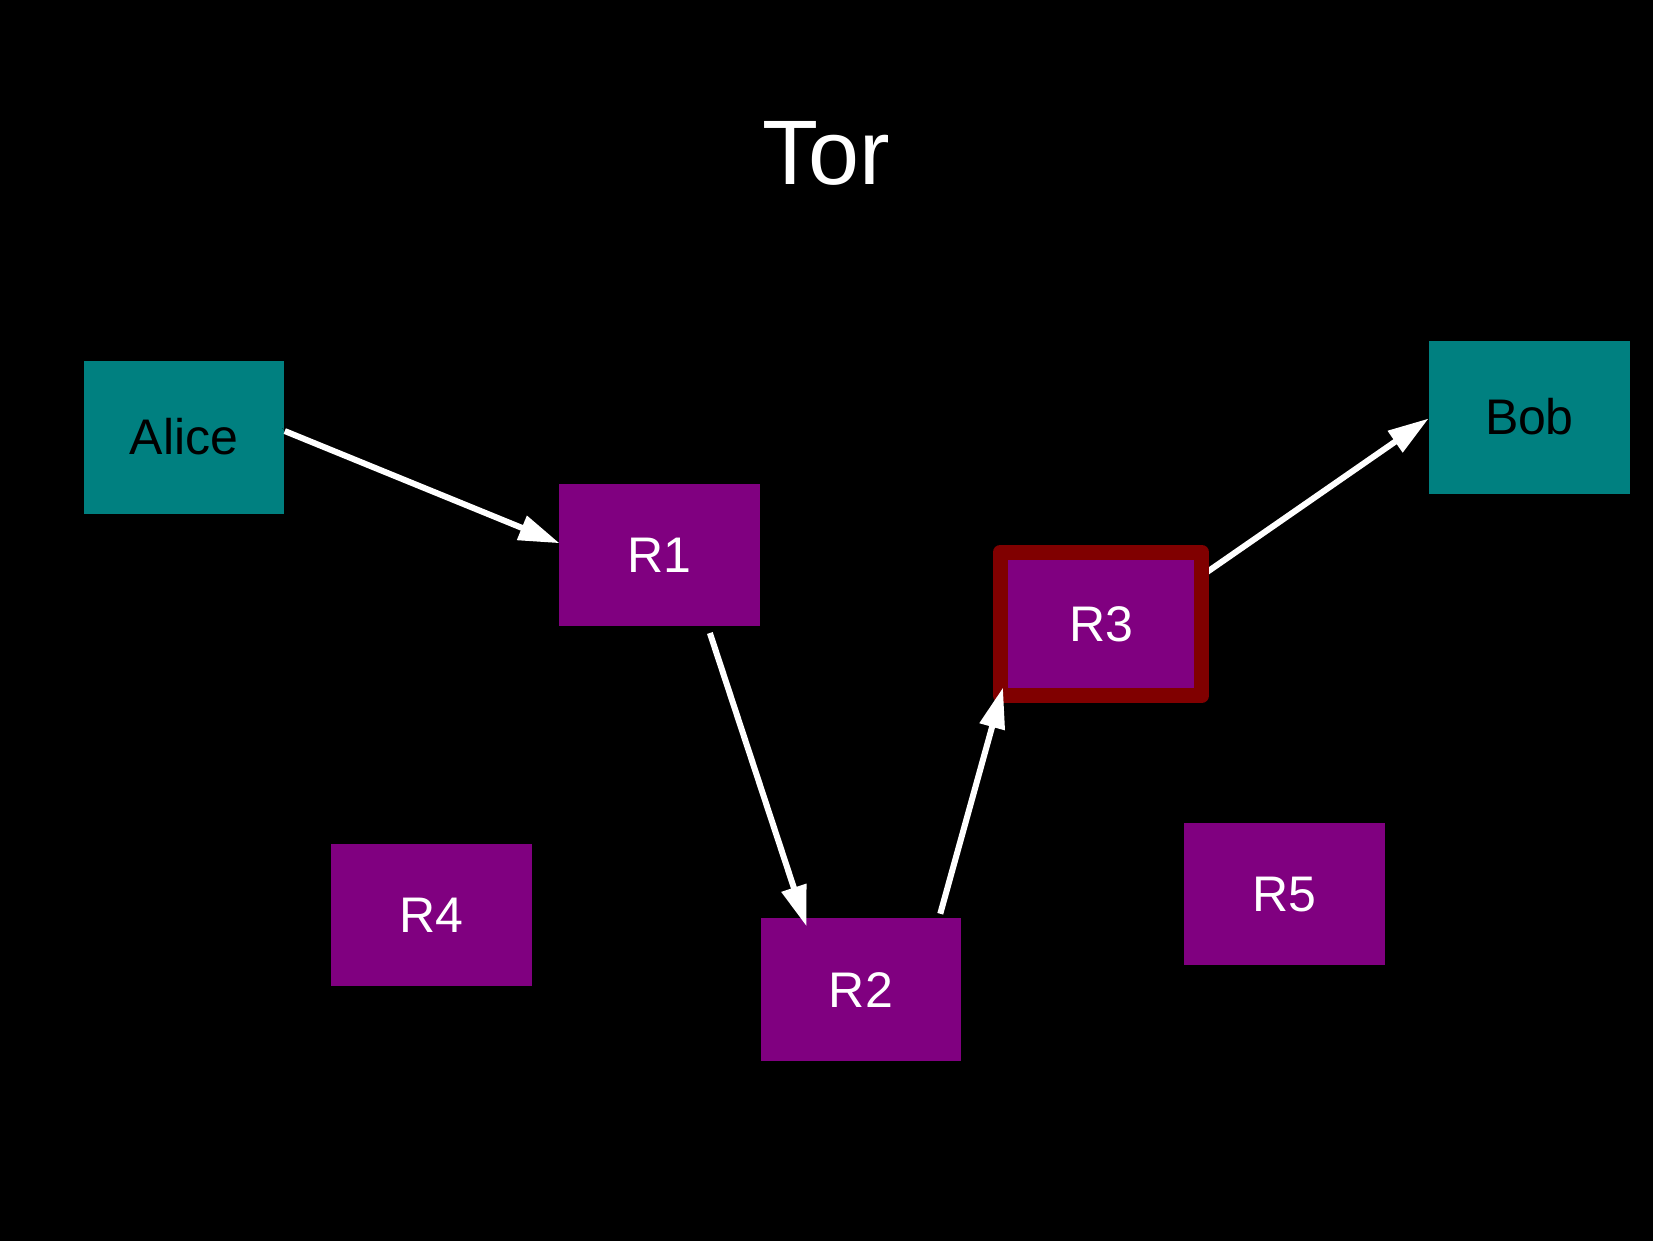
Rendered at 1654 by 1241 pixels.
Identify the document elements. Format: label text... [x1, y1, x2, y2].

text_box R1 [558, 483, 761, 627]
text_box Alice [83, 360, 285, 515]
title Tor [82, 49, 1571, 257]
text_box R5 [1183, 822, 1386, 966]
text_box R4 [330, 843, 533, 987]
text_box R2 [760, 917, 962, 1062]
text_box R3 [1000, 552, 1202, 696]
text_box Bob [1428, 340, 1631, 495]
